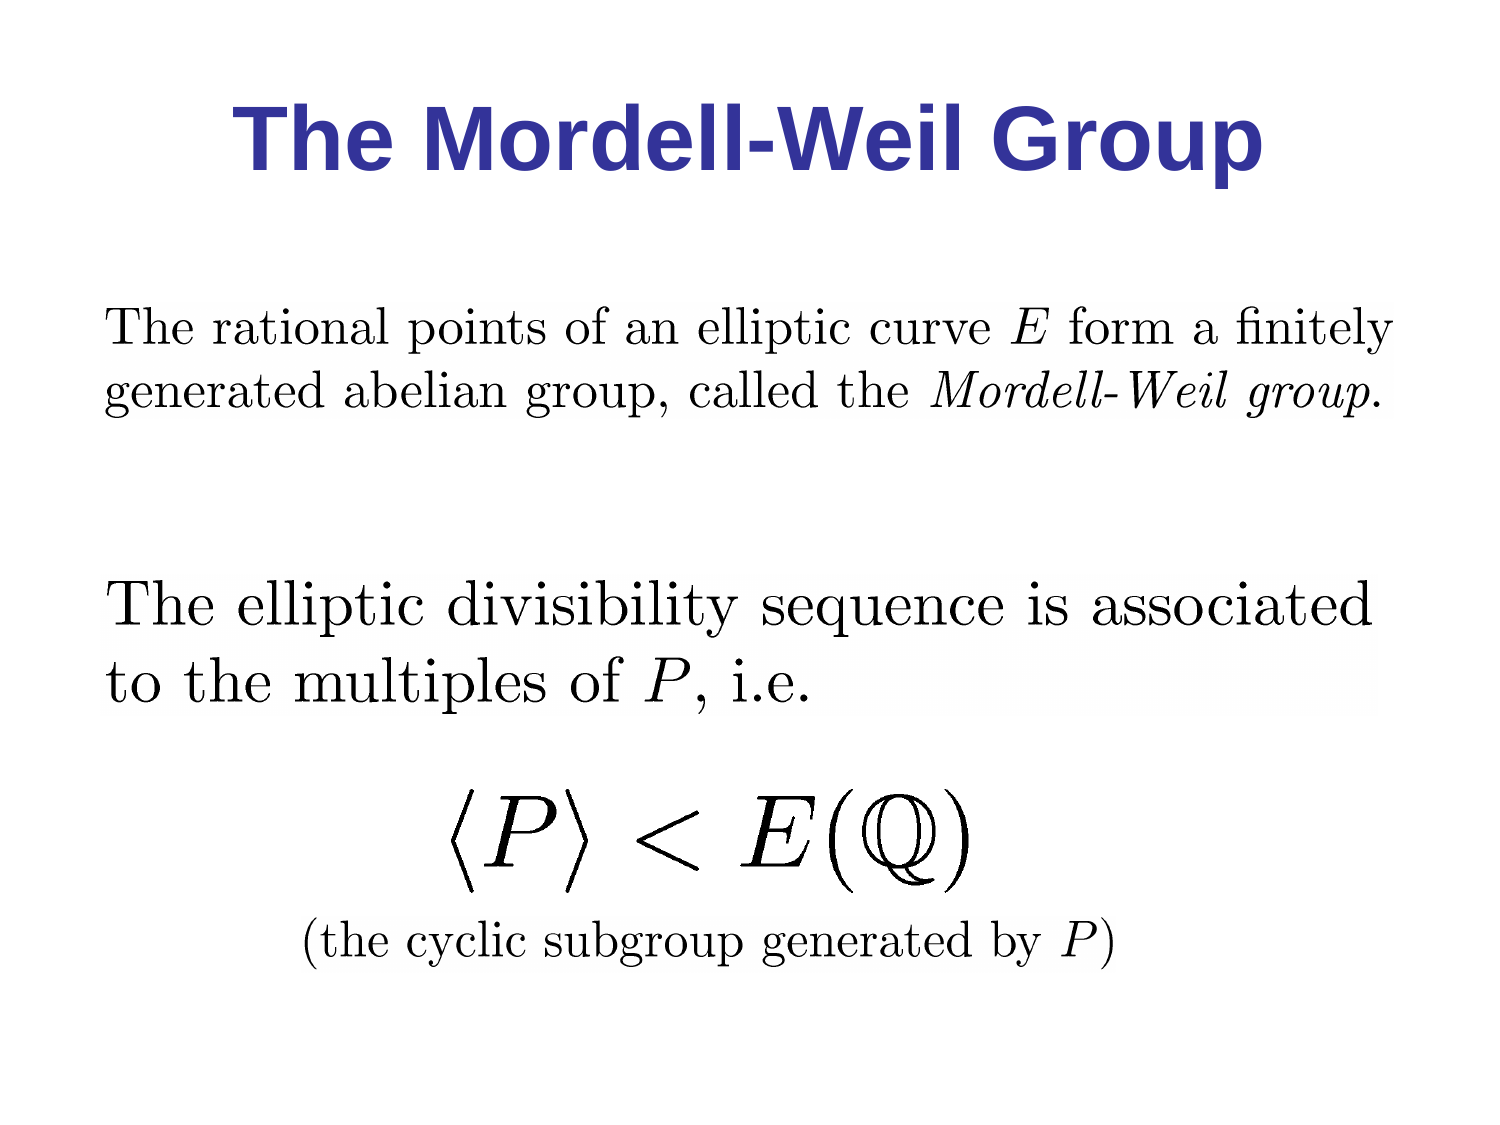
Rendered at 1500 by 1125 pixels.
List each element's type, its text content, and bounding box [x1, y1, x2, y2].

picture [301, 916, 1116, 973]
title The Mordell-Weil Group [75, 45, 1426, 233]
picture [100, 574, 1378, 716]
picture [100, 302, 1394, 419]
picture [442, 786, 978, 901]
